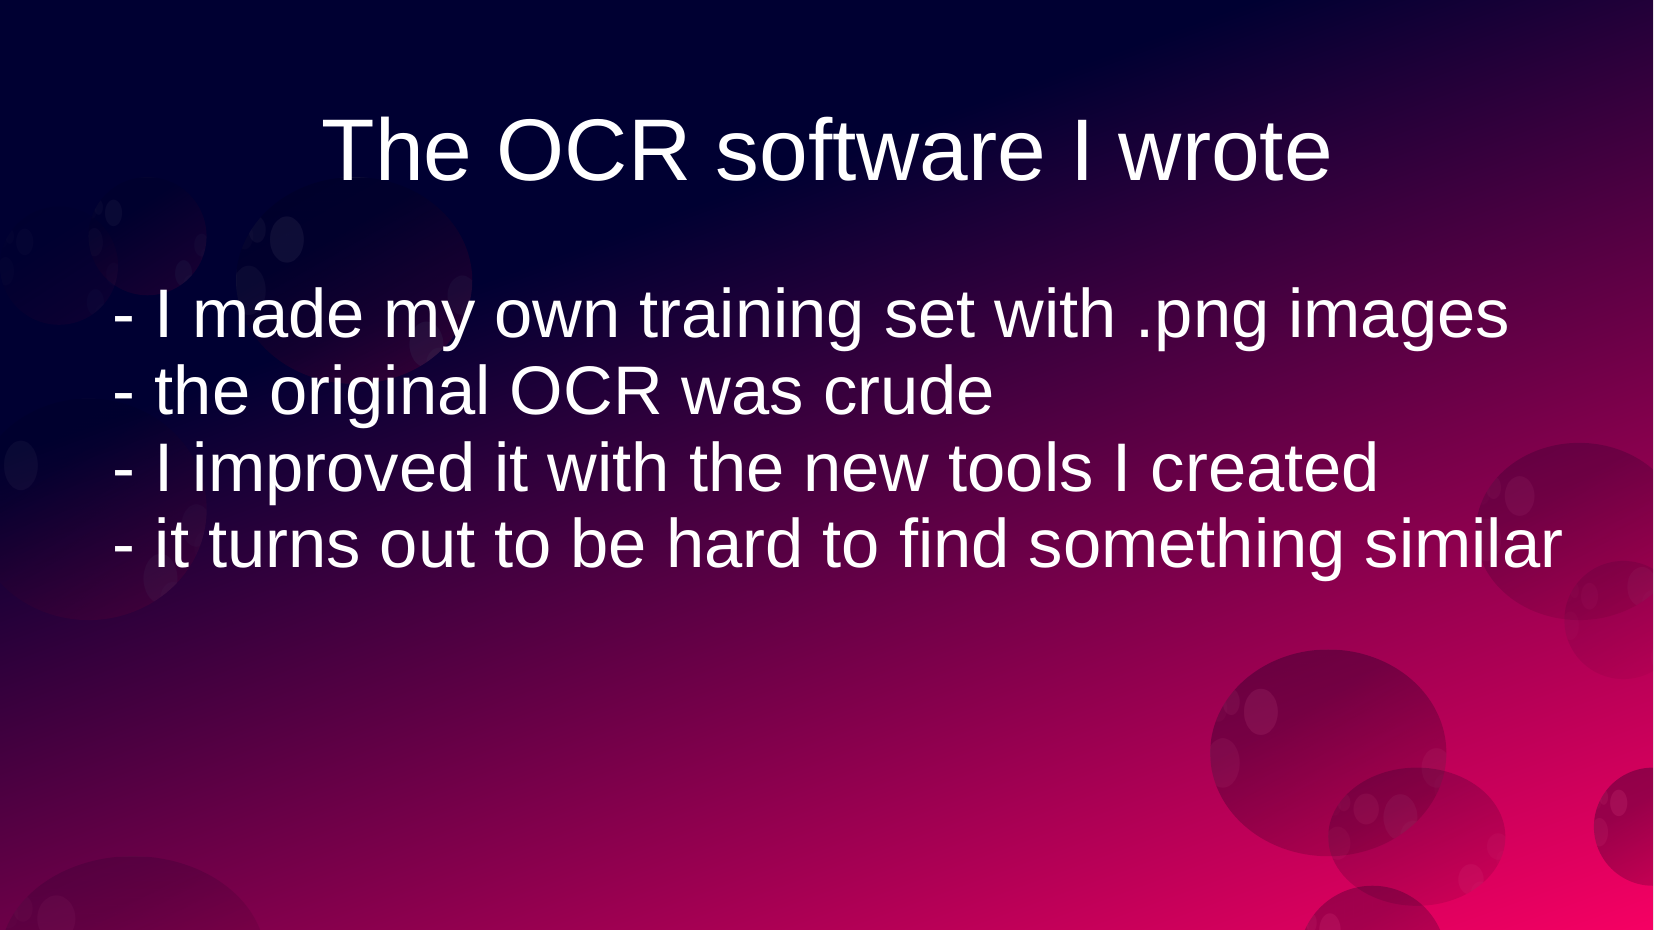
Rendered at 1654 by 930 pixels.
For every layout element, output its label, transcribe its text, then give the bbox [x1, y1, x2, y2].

title The OCR software I wrote - I made my own training set with .png images - the original OCR was crude - I improved it with the new tools I created - it turns out to be hard to find something similar [74, 47, 1575, 636]
picture [1648, 0, 1654, 930]
